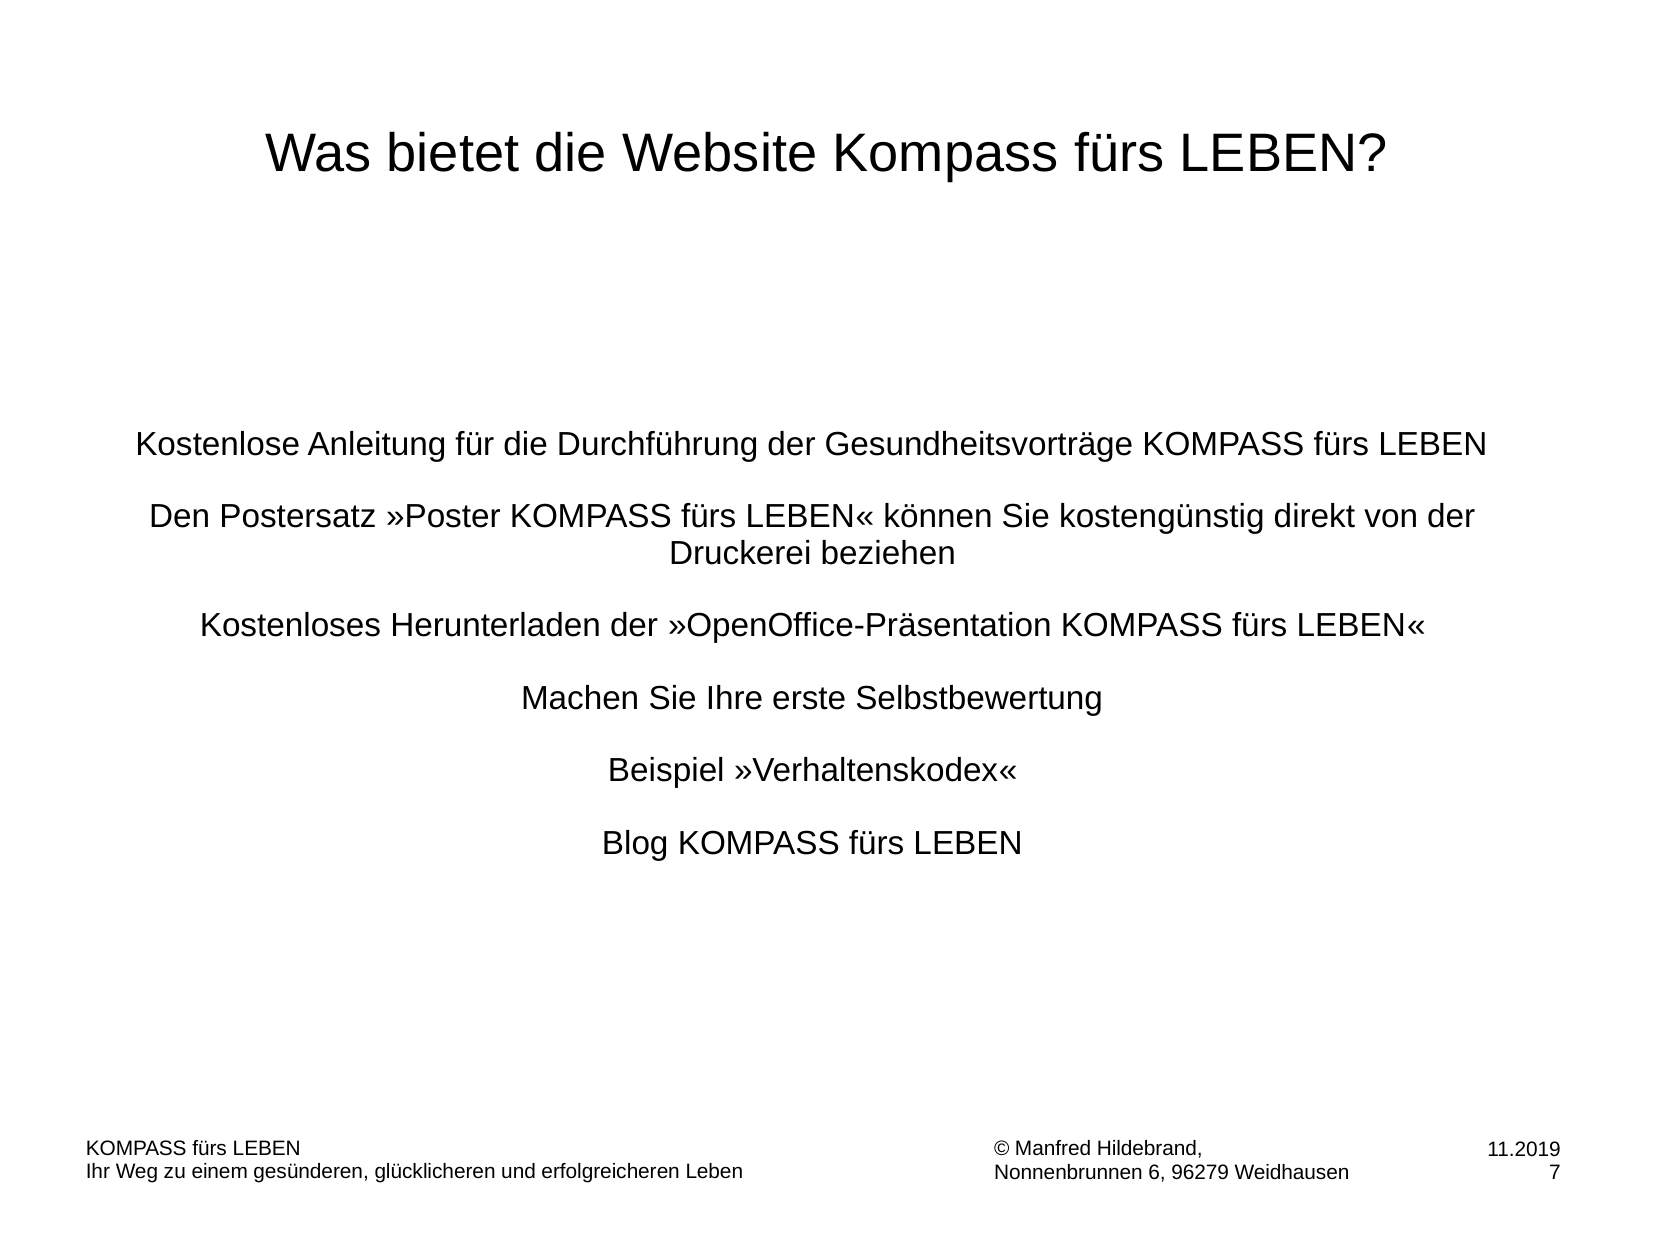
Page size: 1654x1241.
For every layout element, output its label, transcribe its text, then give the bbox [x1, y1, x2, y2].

text_box © Manfred Hildebrand, Nonnenbrunnen 6, 96279 Weidhausen [979, 1118, 1389, 1203]
title Was bietet die Website Kompass fürs LEBEN? [82, 49, 1571, 257]
text_box 11.2019 7 [1405, 1118, 1576, 1203]
text_box KOMPASS fürs LEBEN Ihr Weg zu einem gesünderen, glücklicheren und erfolgreicheren Leben [70, 1118, 964, 1202]
list Kostenlose Anleitung für die Durchführung der Gesundheitsvorträge KOMPASS fürs LEBEN Den Postersatz »Poster KOMPASS fürs LEBEN« können Sie kostengünstig direkt von der Druckerei beziehen Kostenloses Herunterladen der »OpenOffice-Präsentation KOMPASS fürs LEBEN« Machen Sie Ihre erste Selbstbewertung Beispiel »Verhaltenskodex« Blog KOMPASS fürs LEBEN [91, 290, 1534, 1109]
